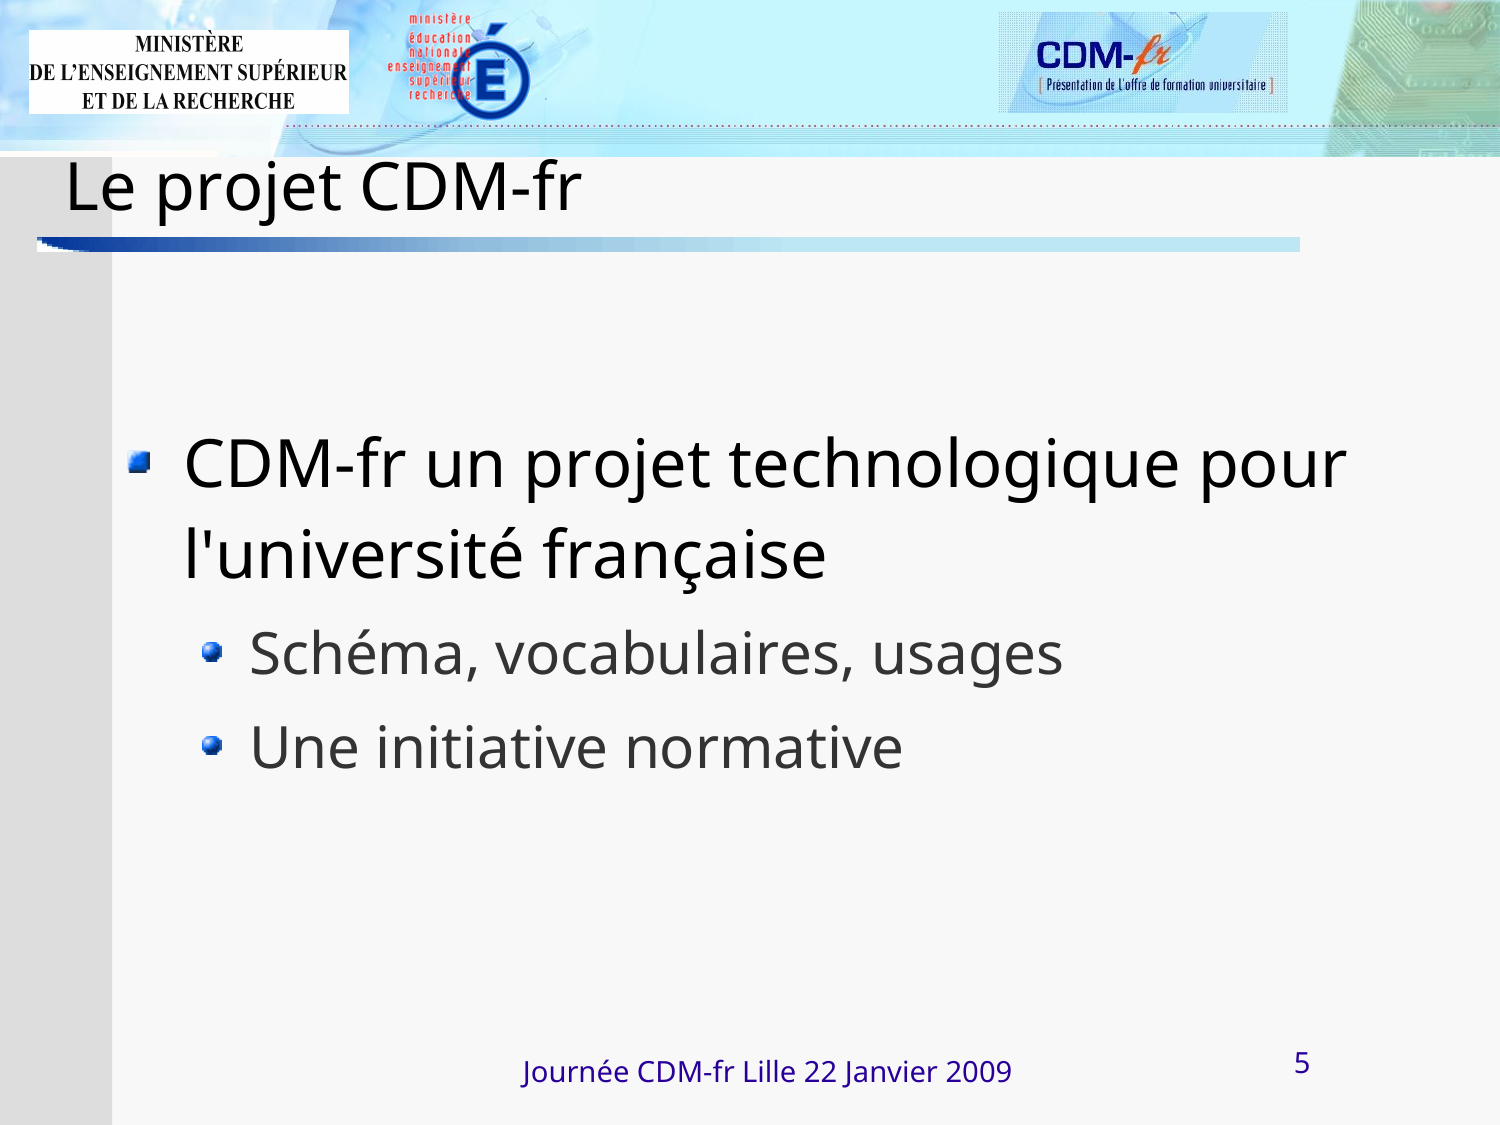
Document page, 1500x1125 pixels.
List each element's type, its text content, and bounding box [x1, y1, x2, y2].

title Le projet CDM-fr [50, 137, 1463, 238]
list CDM-fr un projet technologique pour l'université française Schéma, vocabulaires, usages Une initiative normative [112, 408, 1388, 881]
picture [0, 0, 1500, 157]
picture [37, 237, 1300, 252]
